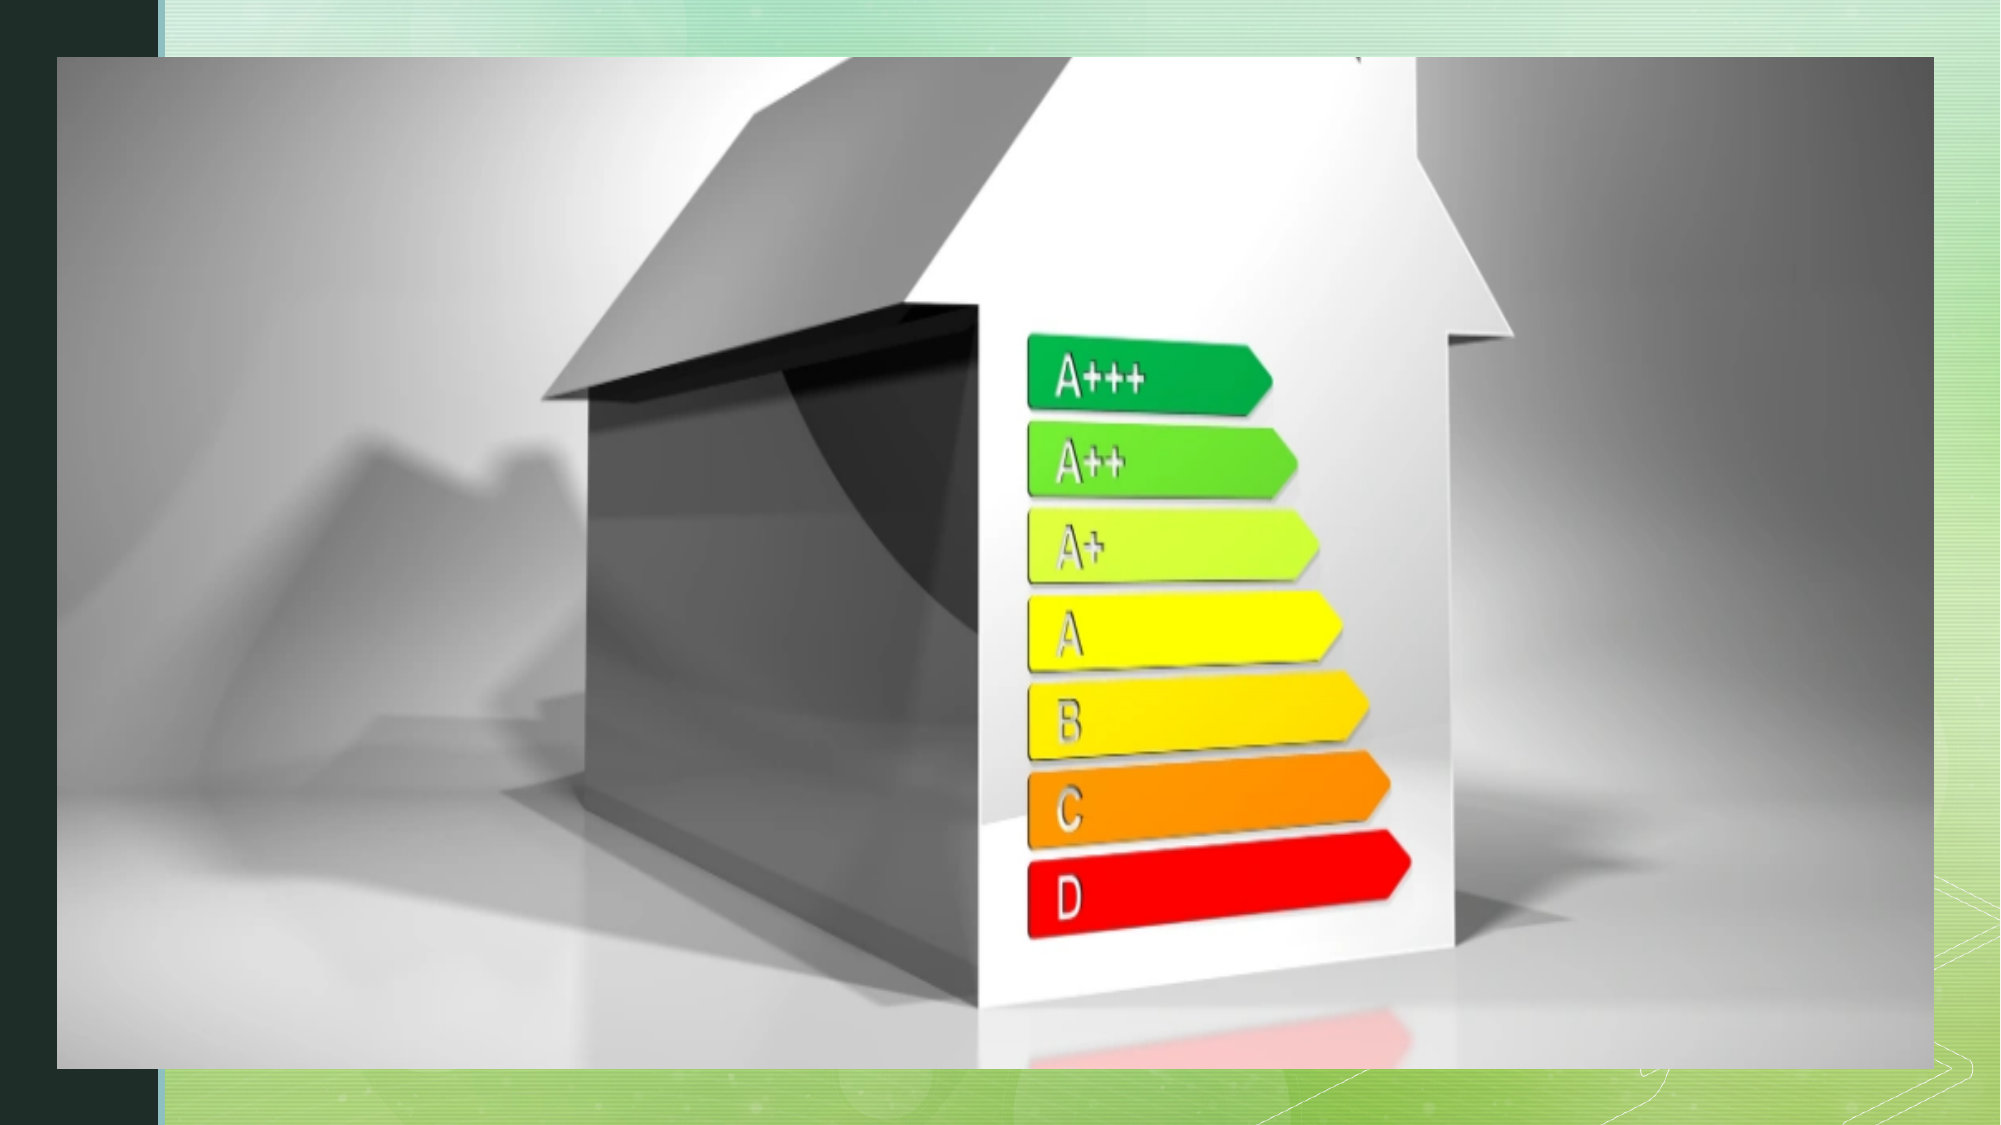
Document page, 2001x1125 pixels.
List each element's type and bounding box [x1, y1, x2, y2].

picture [57, 57, 1934, 1069]
